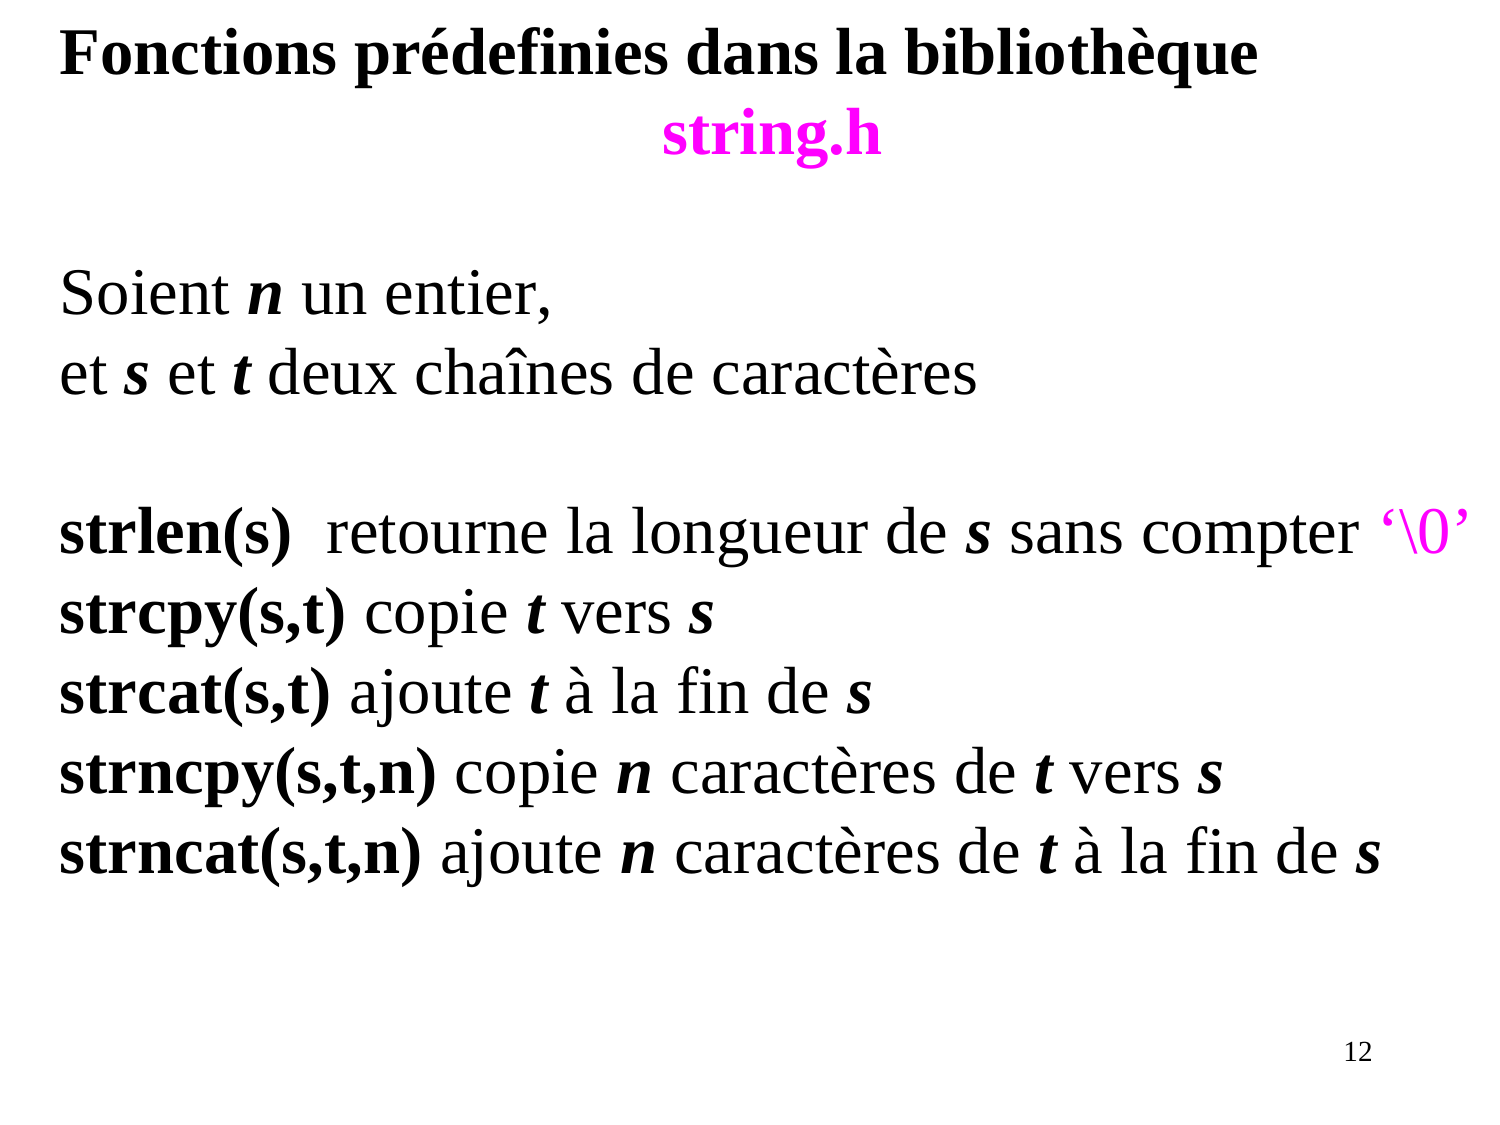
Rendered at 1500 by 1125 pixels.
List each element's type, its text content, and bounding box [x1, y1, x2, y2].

text_box Fonctions prédefinies dans la bibliothèque string.h Soient n un entier, et s et t deux chaînes de caractères strlen(s) retourne la longueur de s sans compter ‘\0’ strcpy(s,t) copie t vers s strcat(s,t) ajoute t à la fin de s strncpy(s,t,n) copie n caractères de t vers s strncat(s,t,n) ajoute n caractères de t à la fin de s [45, 0, 1500, 895]
